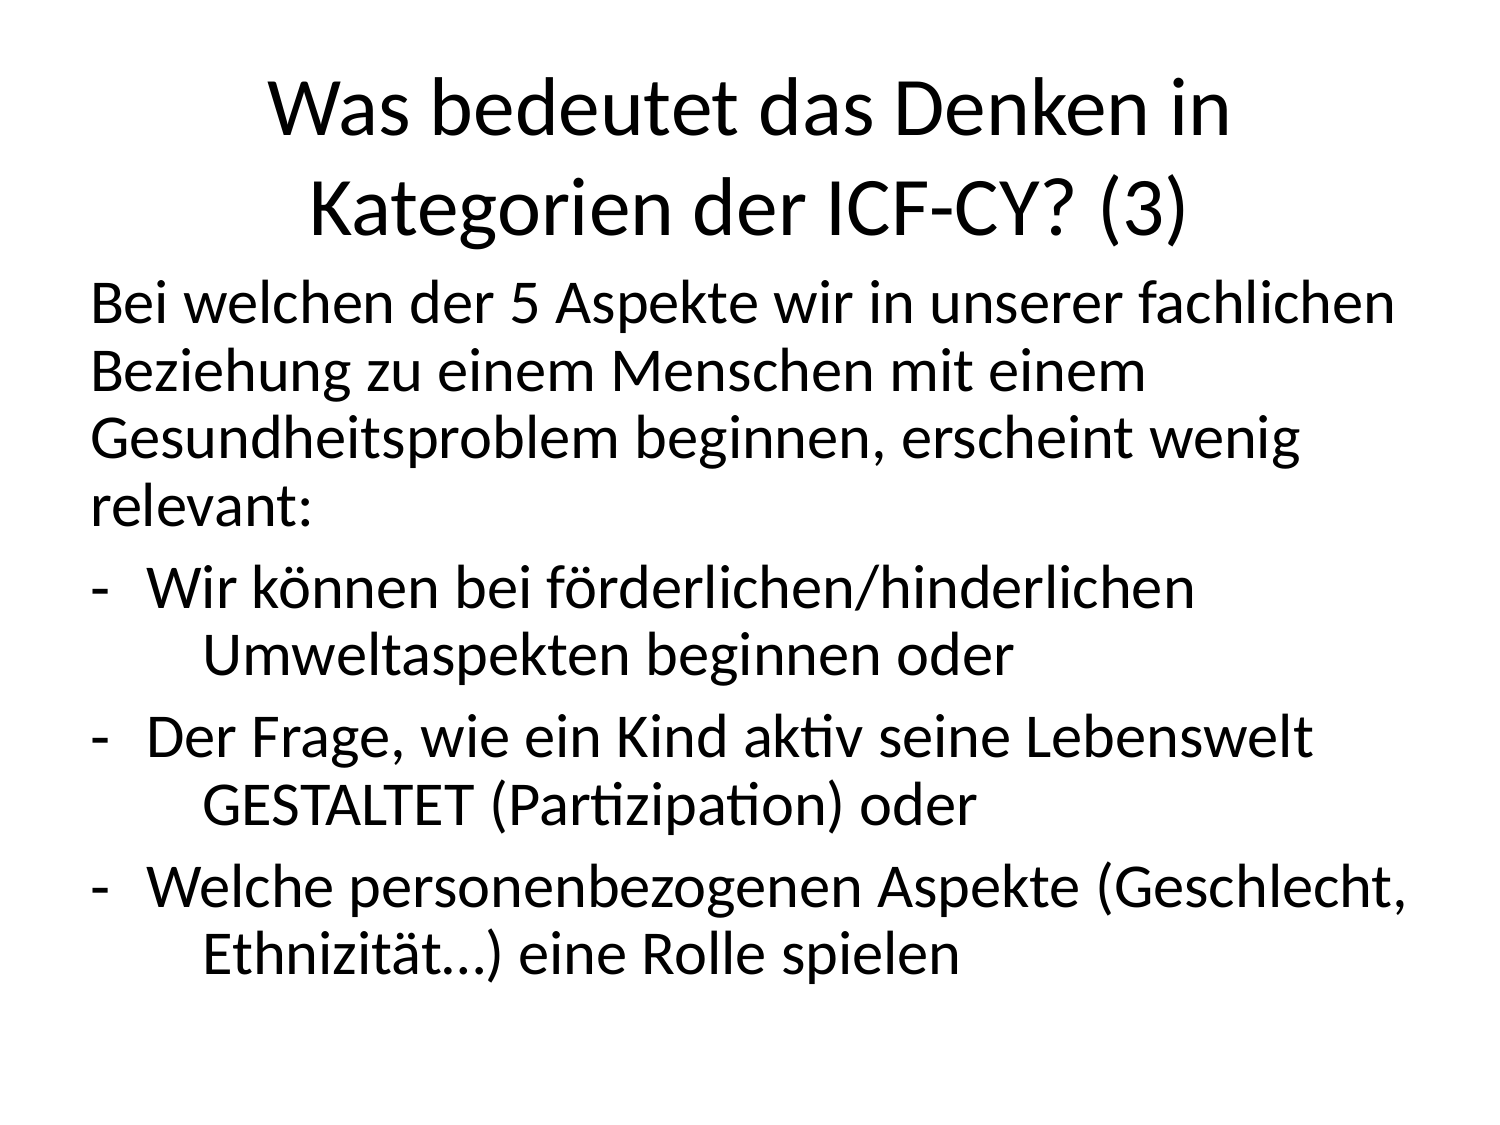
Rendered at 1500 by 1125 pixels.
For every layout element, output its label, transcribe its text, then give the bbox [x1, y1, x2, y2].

title Was bedeutet das Denken in Kategorien der ICF-CY? (3) [75, 45, 1426, 233]
list Bei welchen der 5 Aspekte wir in unserer fachlichen Beziehung zu einem Menschen mit einem Gesundheitsproblem beginnen, erscheint wenig relevant: Wir können bei förderlichen/hinderlichen Umweltaspekten beginnen oder Der Frage, wie ein Kind aktiv seine Lebenswelt GESTALTET (Partizipation) oder Welche personenbezogenen Aspekte (Geschlecht, Ethnizität…) eine Rolle spielen [75, 262, 1426, 1005]
